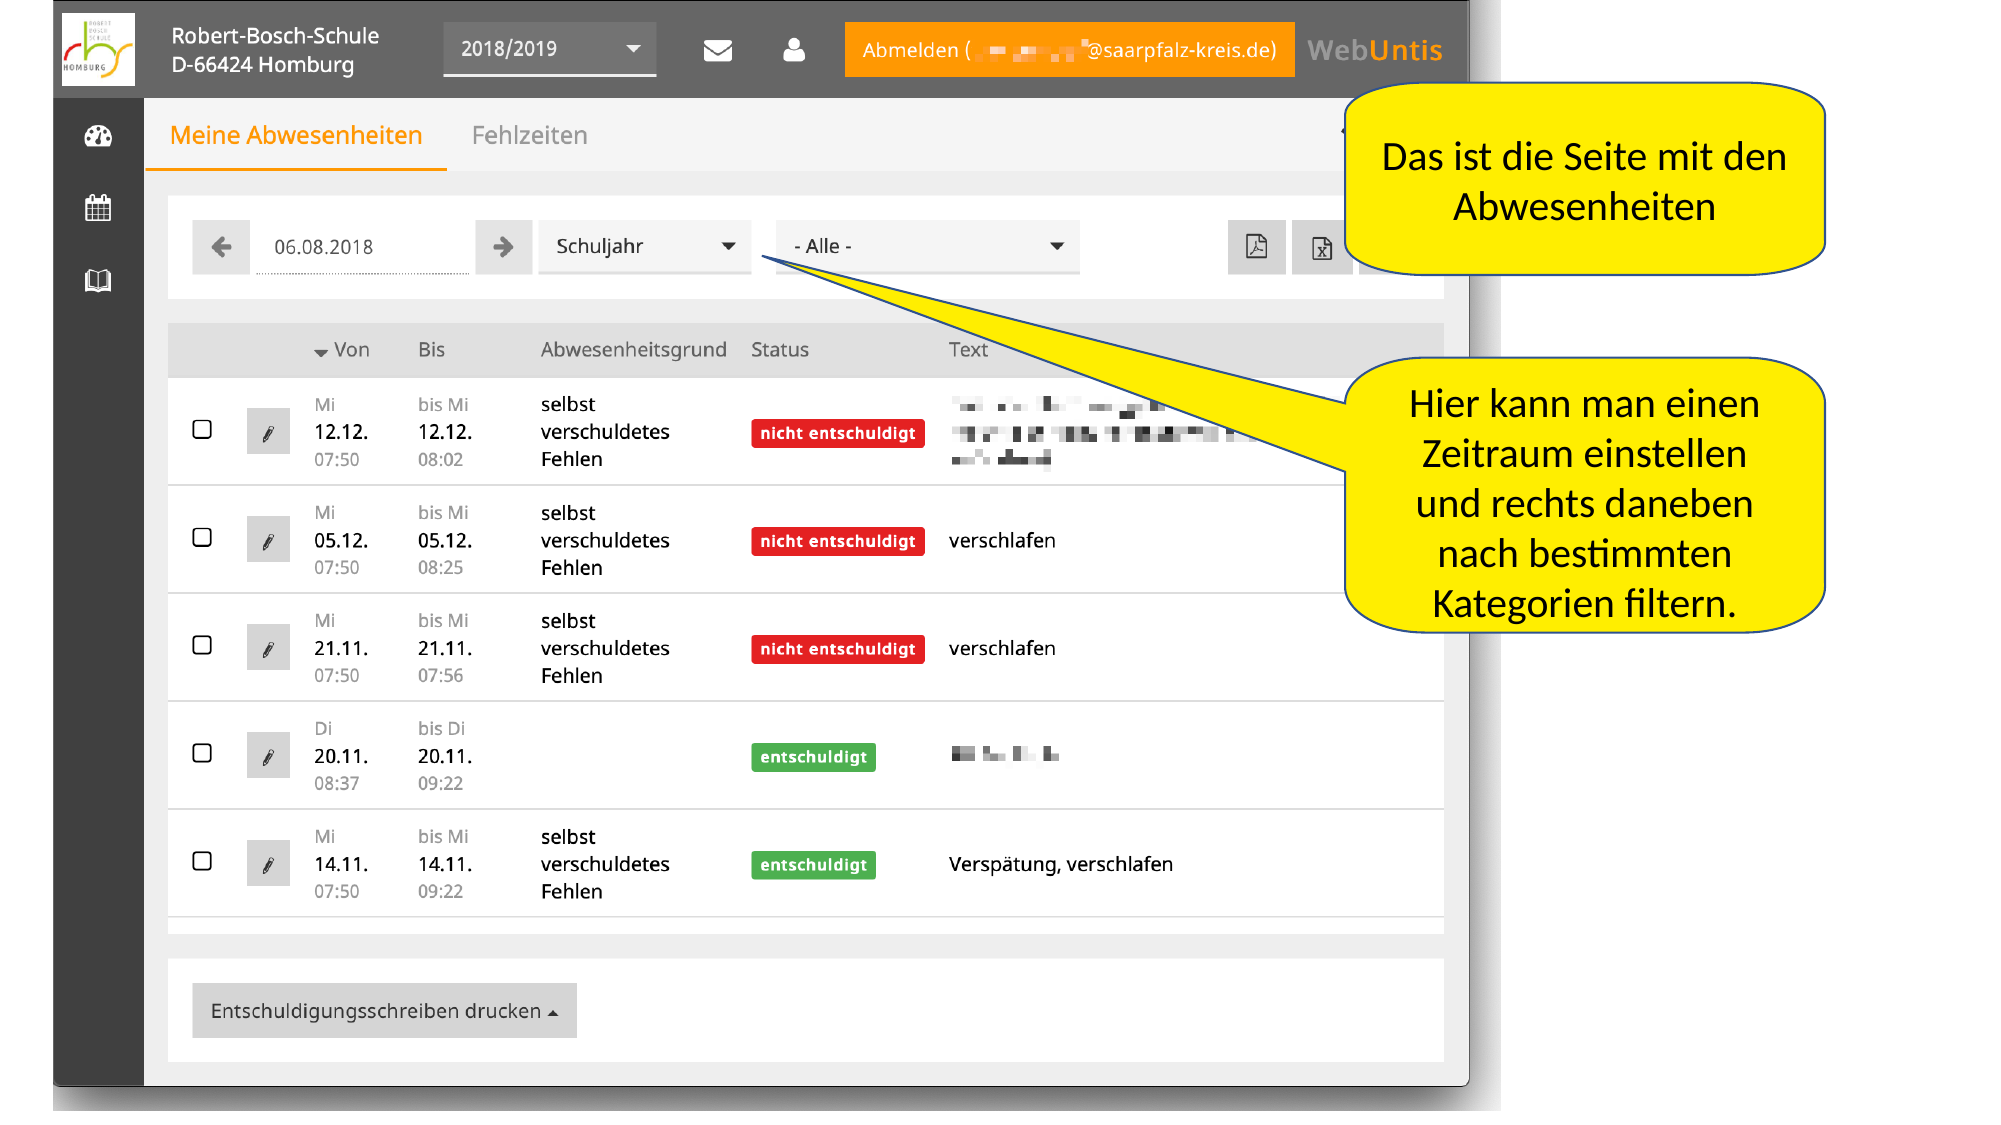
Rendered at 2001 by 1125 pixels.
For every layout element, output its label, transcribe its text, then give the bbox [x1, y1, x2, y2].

picture [53, 0, 1501, 1111]
text_box Hier kann man einen Zeitraum einstellen und rechts daneben nach bestimmten Kategorien filtern. [761, 255, 1826, 633]
text_box Das ist die Seite mit den Abwesenheiten [1345, 82, 1826, 276]
